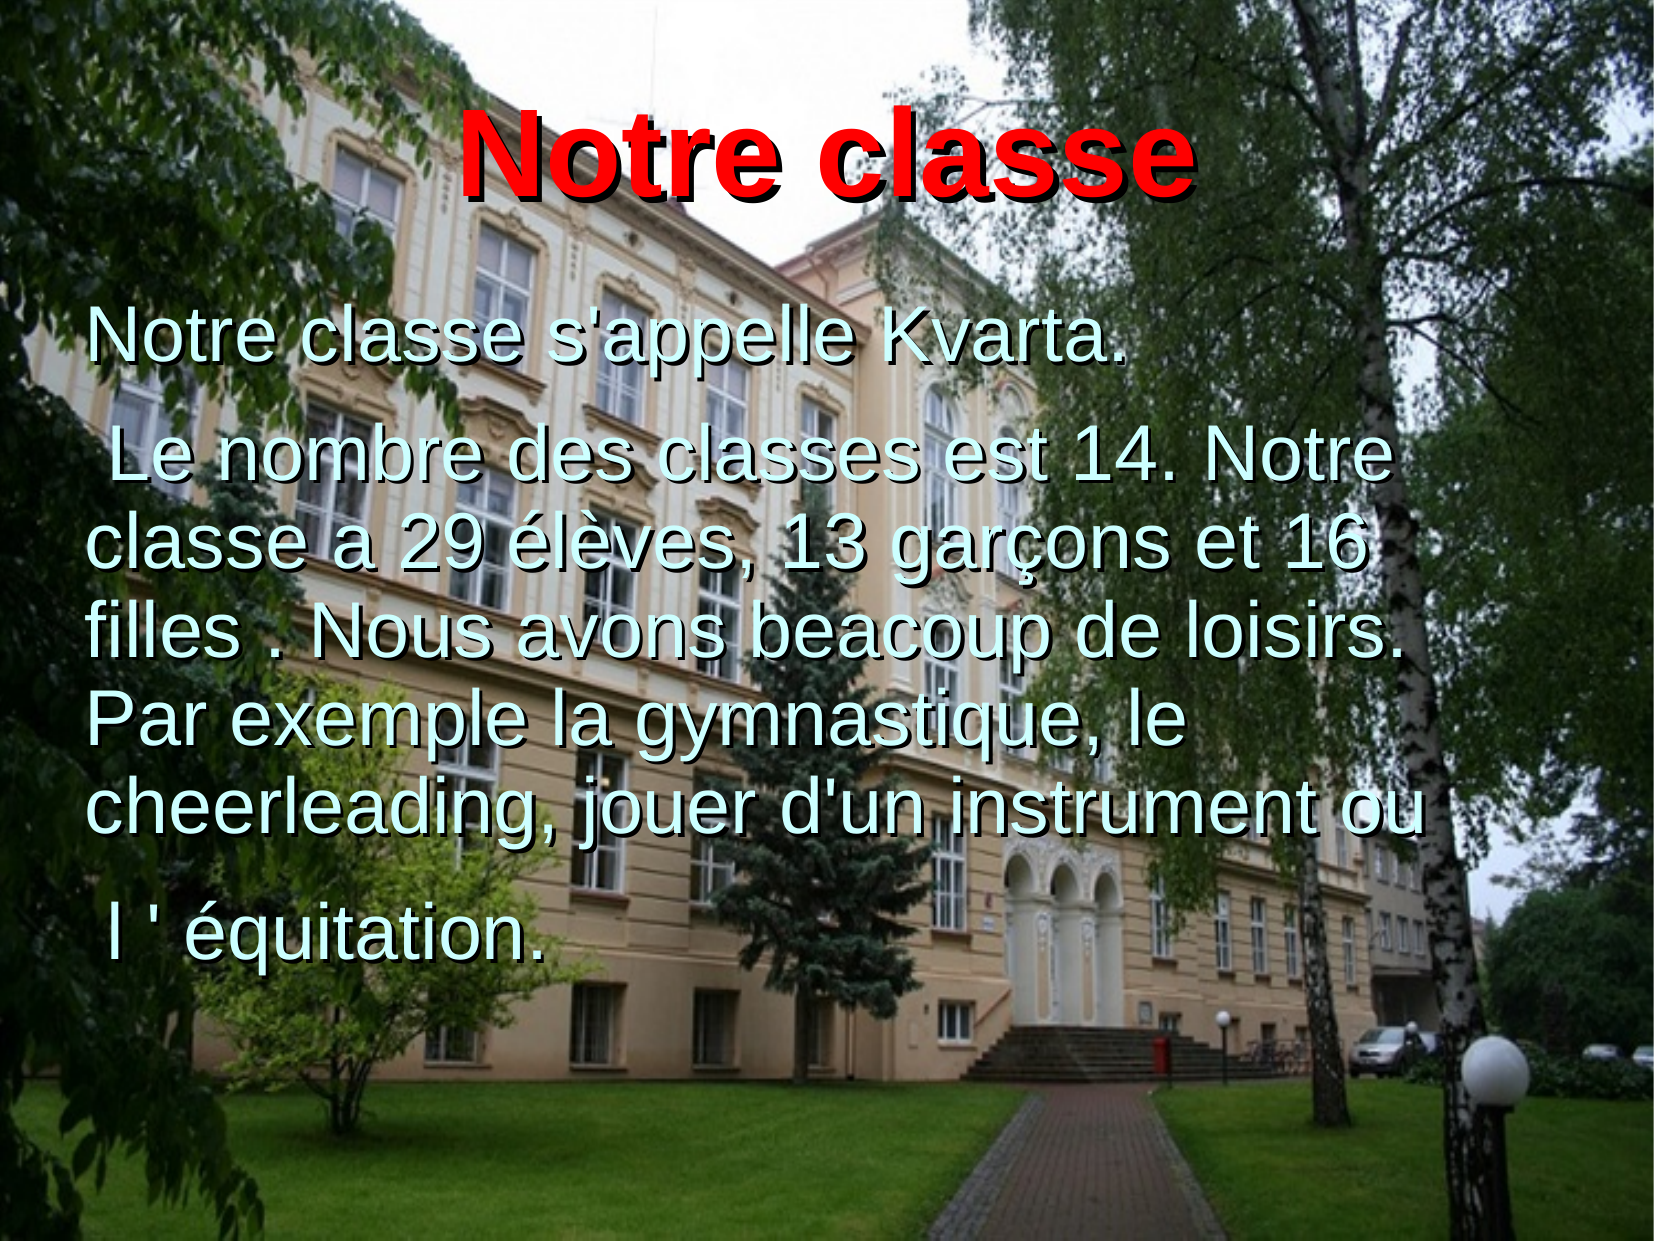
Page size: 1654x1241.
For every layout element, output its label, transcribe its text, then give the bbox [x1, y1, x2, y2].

title Notre classe [82, 49, 1571, 257]
list Notre classe s'appelle Kvarta. Le nombre des classes est 14. Notre classe a 29 élèves, 13 garçons et 16 filles . Nous avons beacoup de loisirs. Par exemple la gymnastique, le cheerleading, jouer d'un instrument ou l ' équitation. [84, 290, 1540, 1010]
picture [0, 0, 1654, 1241]
